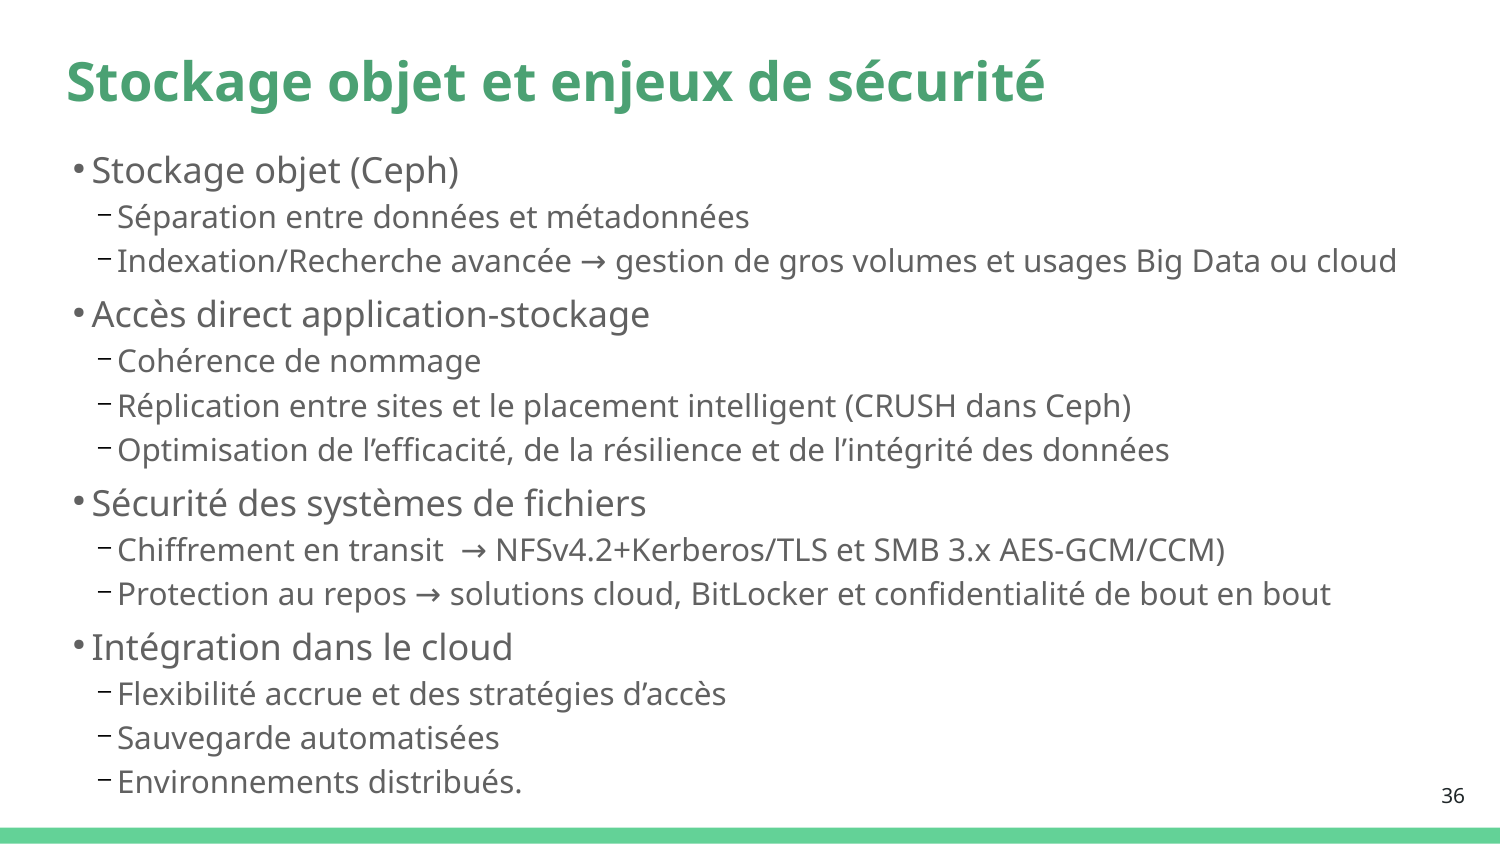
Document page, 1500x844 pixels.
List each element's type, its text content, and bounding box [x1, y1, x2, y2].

slide_number <numéro> [1389, 764, 1480, 830]
list Stockage objet (Ceph) Séparation entre données et métadonnées Indexation/Recherche avancée → gestion de gros volumes et usages Big Data ou cloud Accès direct application-stockage Cohérence de nommage Réplication entre sites et le placement intelligent (CRUSH dans Ceph) Optimisation de l’efficacité, de la résilience et de l’intégrité des données Sécurité des systèmes de fichiers Chiffrement en transit → NFSv4.2+Kerberos/TLS et SMB 3.x AES-GCM/CCM) Protection au repos → solutions cloud, BitLocker et confidentialité de bout en bout Intégration dans le cloud Flexibilité accrue et des stratégies d’accès Sauvegarde automatisées Environnements distribués. [51, 126, 1418, 836]
title Stockage objet et enjeux de sécurité [51, 23, 1449, 117]
